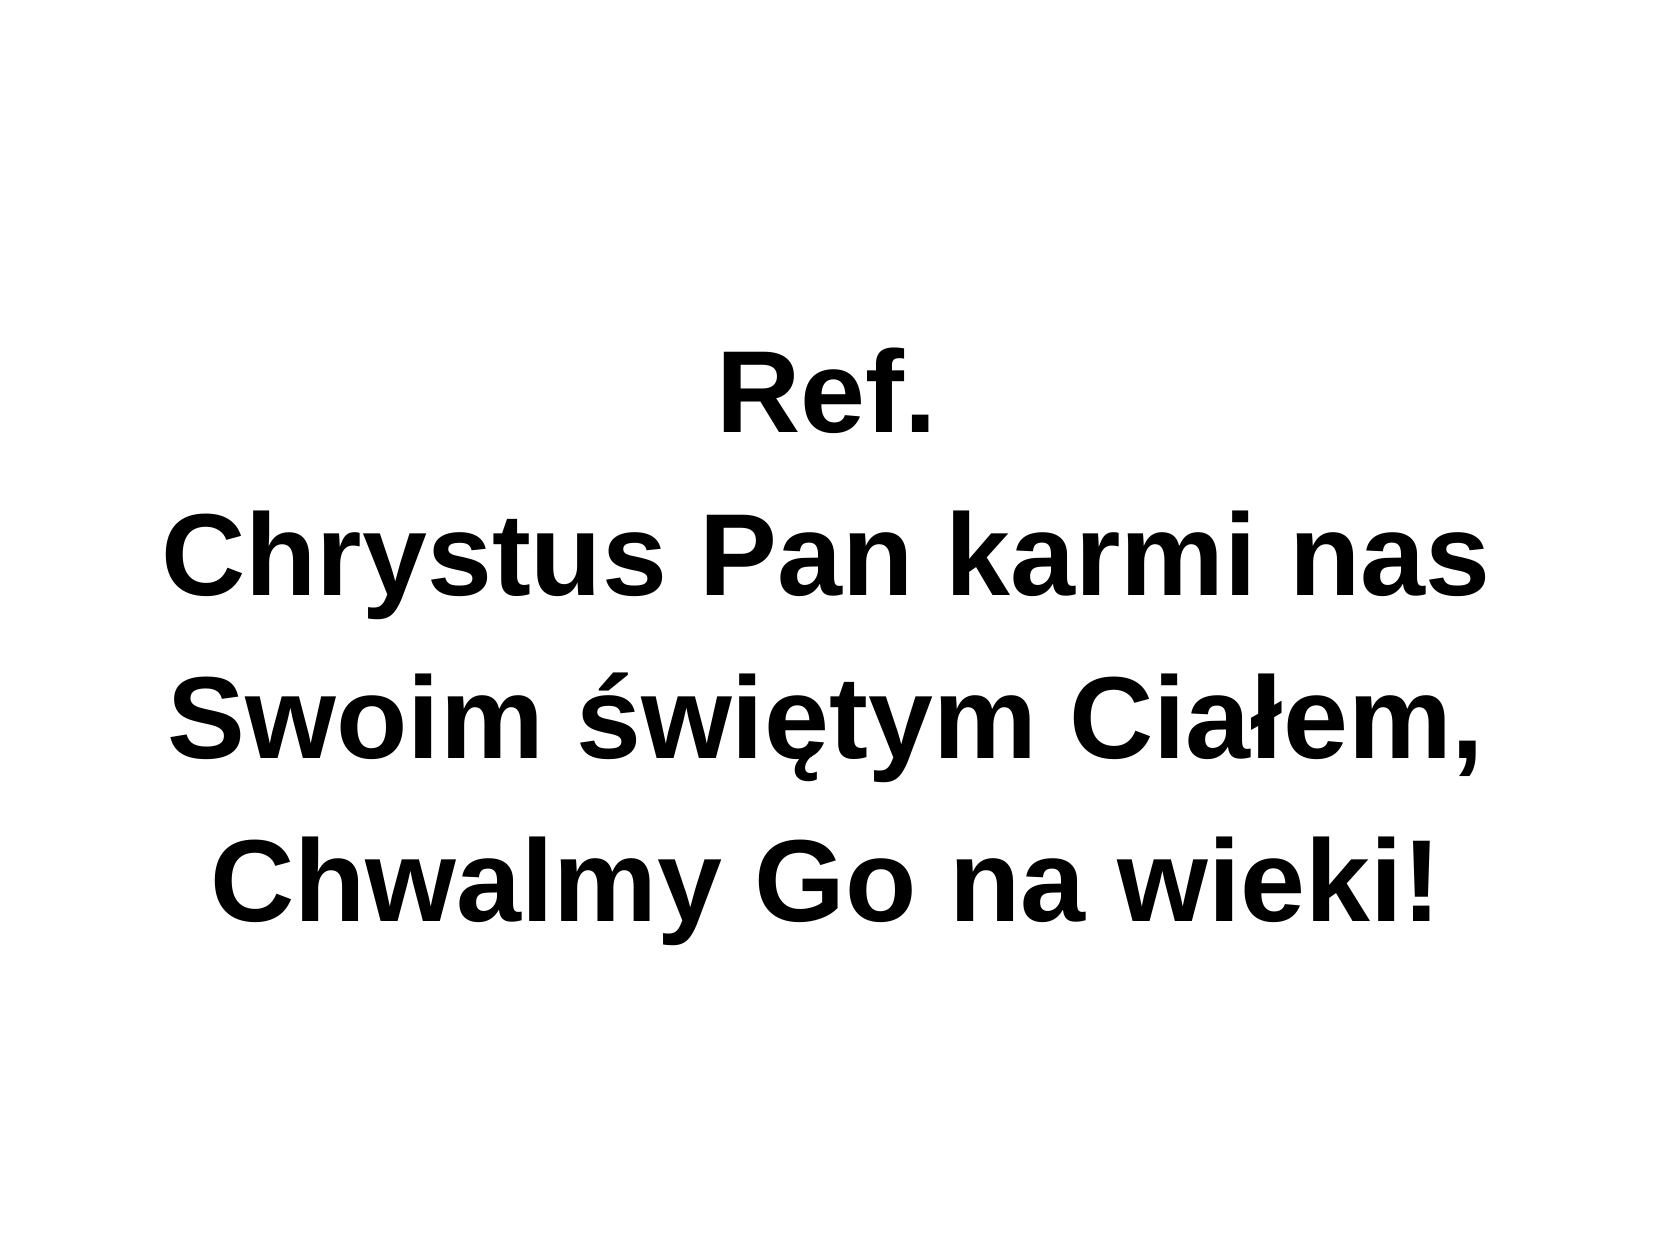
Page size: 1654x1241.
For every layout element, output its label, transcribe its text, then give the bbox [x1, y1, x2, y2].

subtitle Ref. Chrystus Pan karmi nas Swoim świętym Ciałem, Chwalmy Go na wieki! [0, 0, 1654, 1241]
